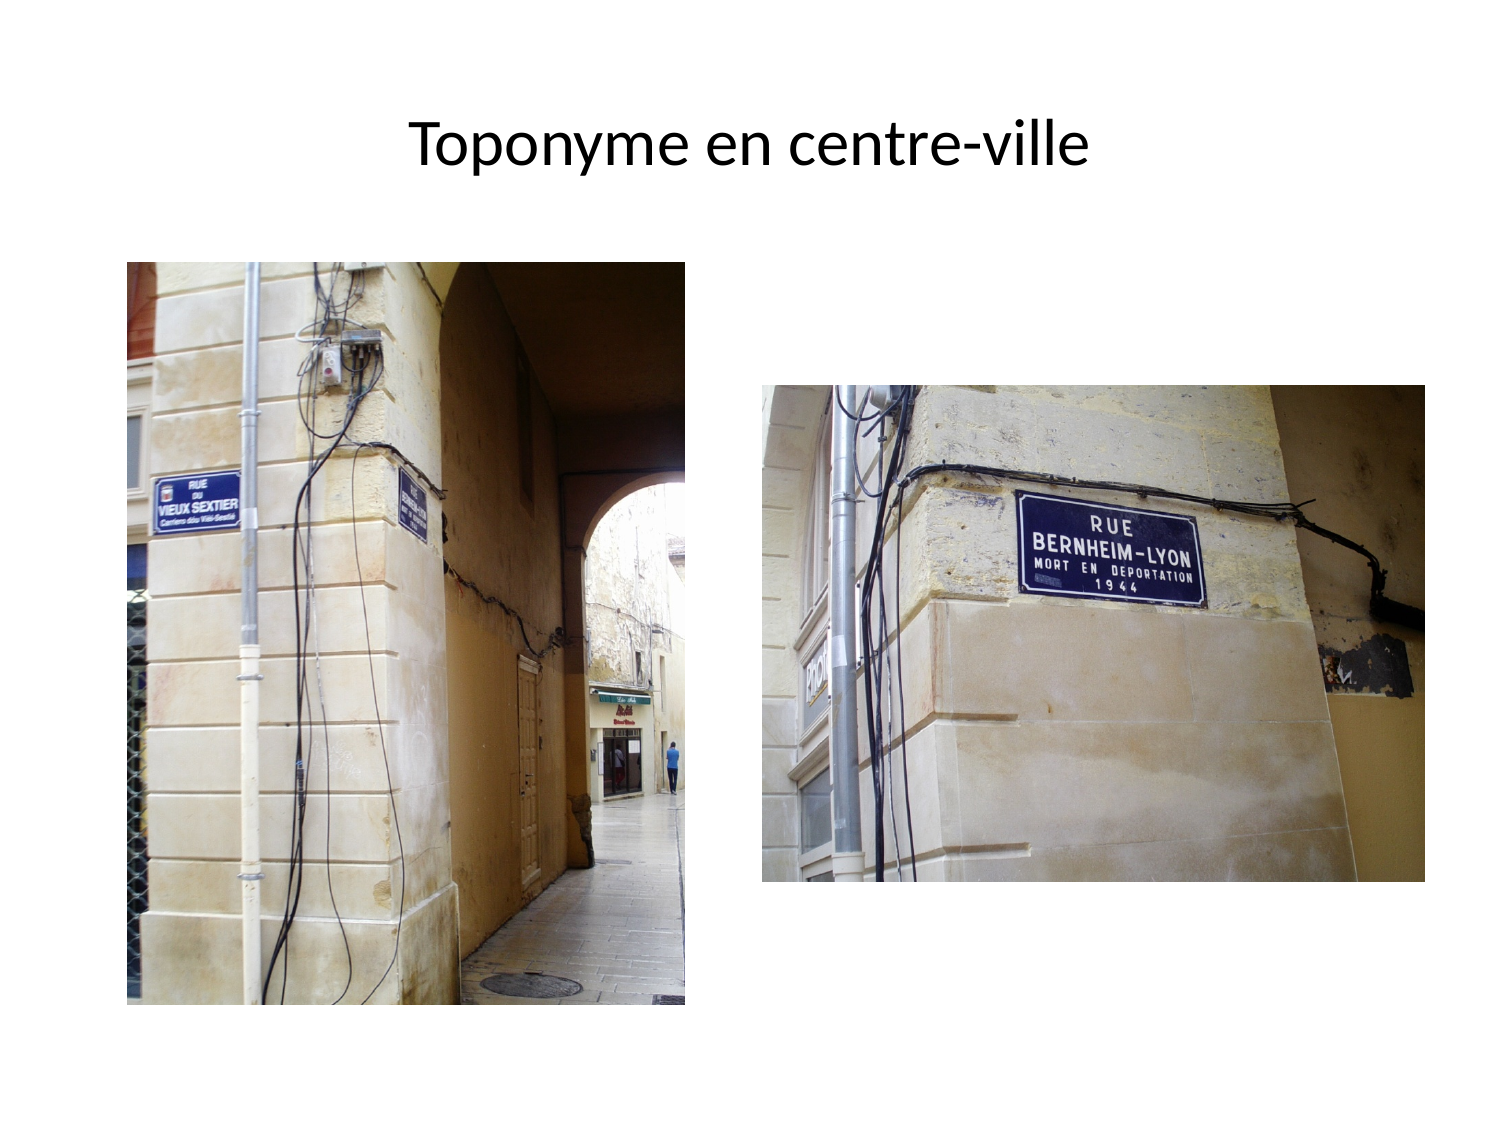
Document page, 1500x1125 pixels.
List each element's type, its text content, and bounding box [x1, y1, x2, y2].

picture [127, 262, 685, 1005]
picture [762, 385, 1425, 883]
text_box Toponyme en centre-ville [75, 45, 1425, 233]
